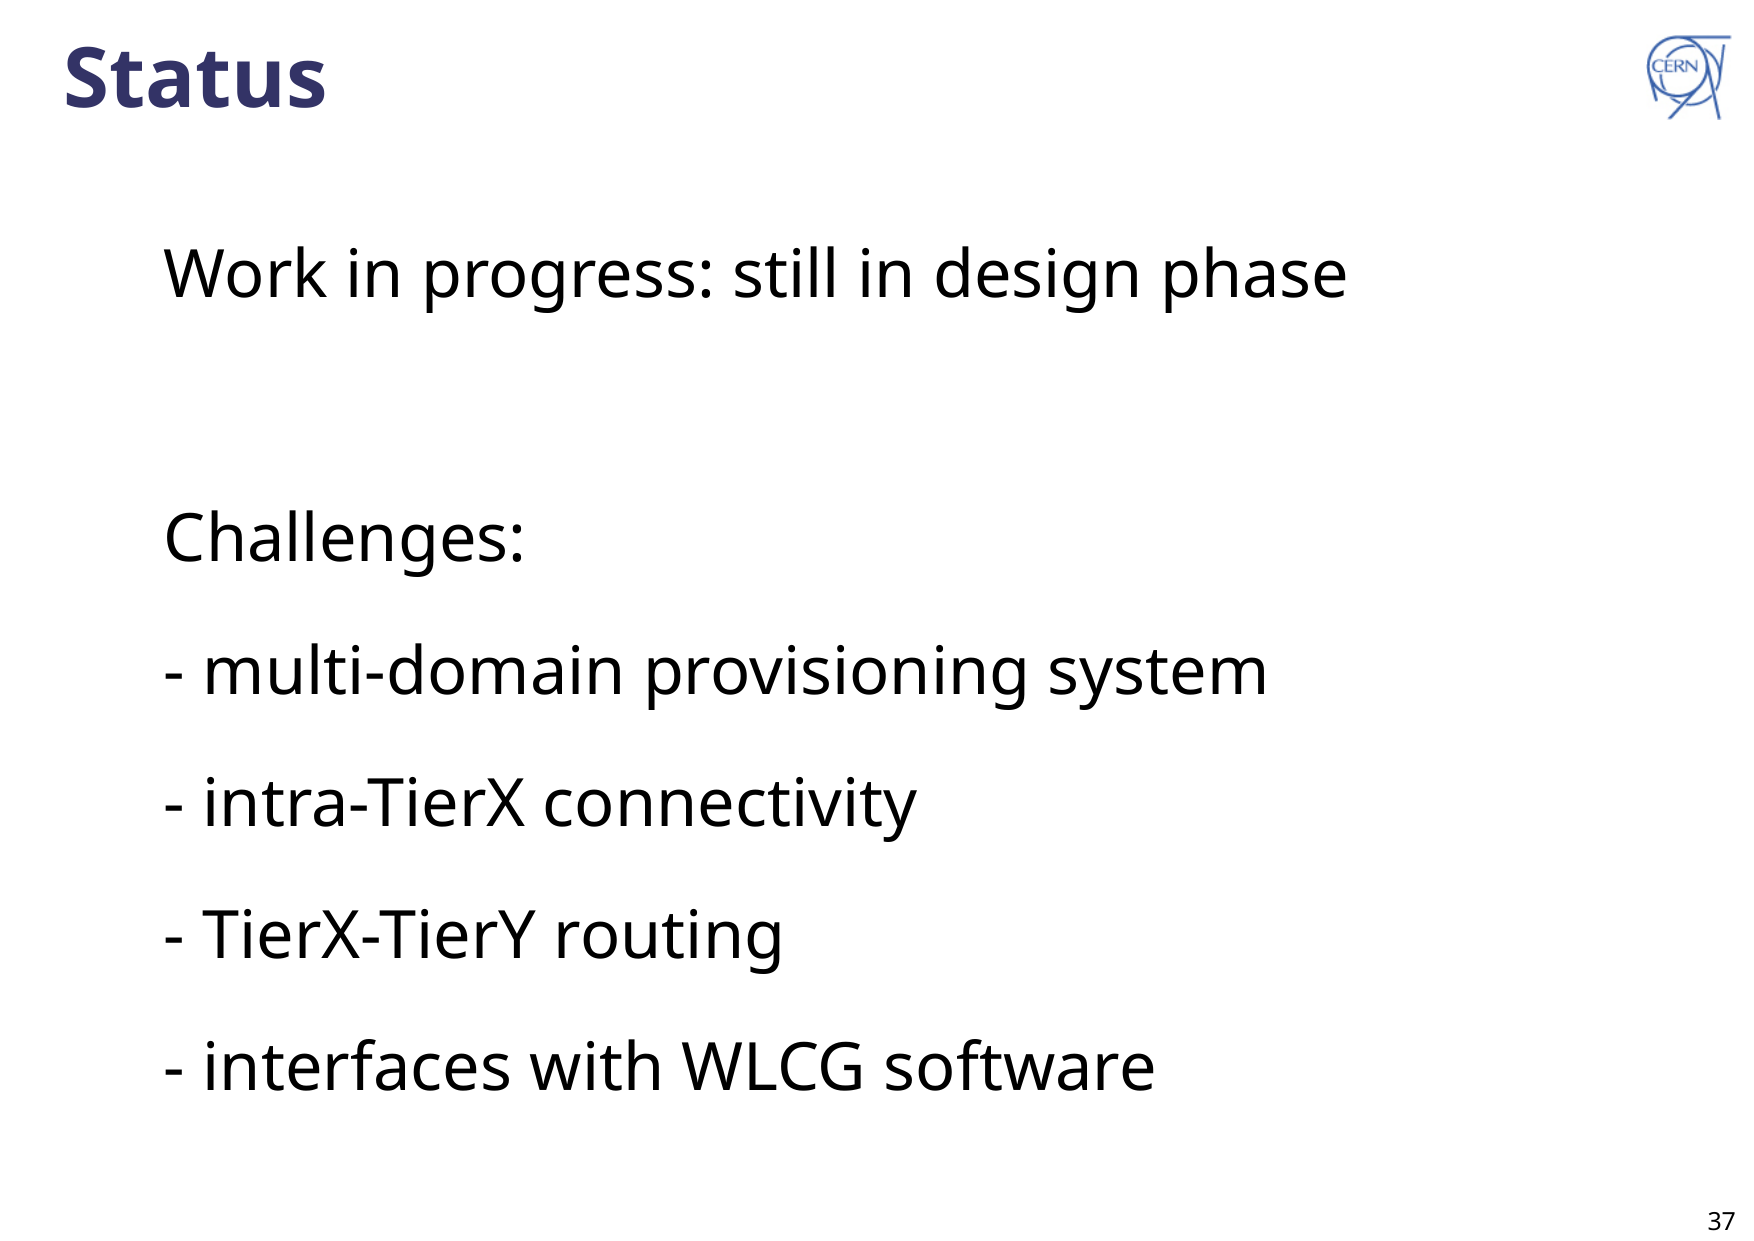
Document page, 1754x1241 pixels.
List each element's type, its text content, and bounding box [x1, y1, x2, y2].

text_box Work in progress: still in design phase Challenges: - multi-domain provisioning system - intra-TierX connectivity - TierX-TierY routing - interfaces with WLCG software [149, 219, 1590, 1172]
title Status [63, 0, 1621, 166]
picture [1646, 34, 1732, 120]
